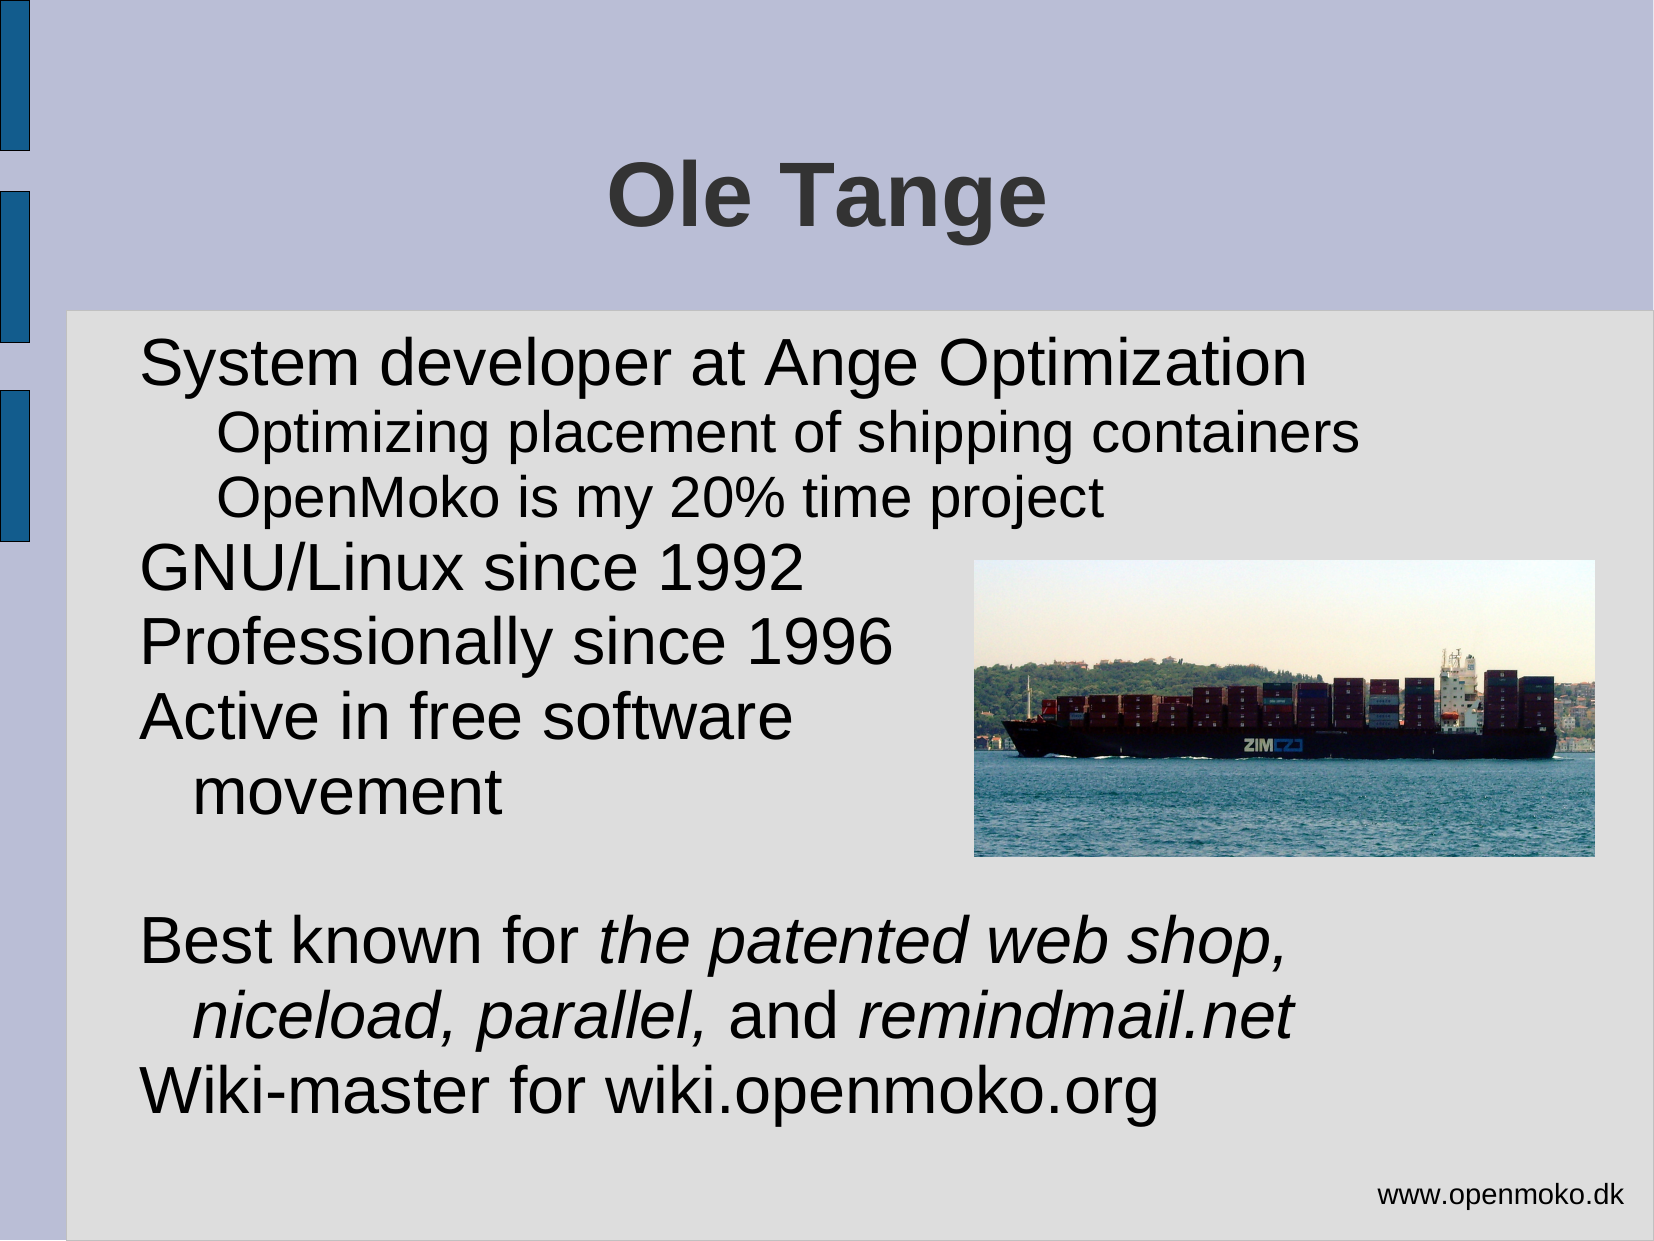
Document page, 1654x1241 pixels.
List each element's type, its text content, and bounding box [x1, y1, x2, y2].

list System developer at Ange Optimization Optimizing placement of shipping containers OpenMoko is my 20% time project GNU/Linux since 1992 Professionally since 1996 Active in free software movement Best known for the patented web shop, niceload, parallel, and remindmail.net Wiki-master for wiki.openmoko.org [121, 324, 1534, 1241]
title Ole Tange [121, 91, 1534, 299]
picture [974, 560, 1595, 857]
